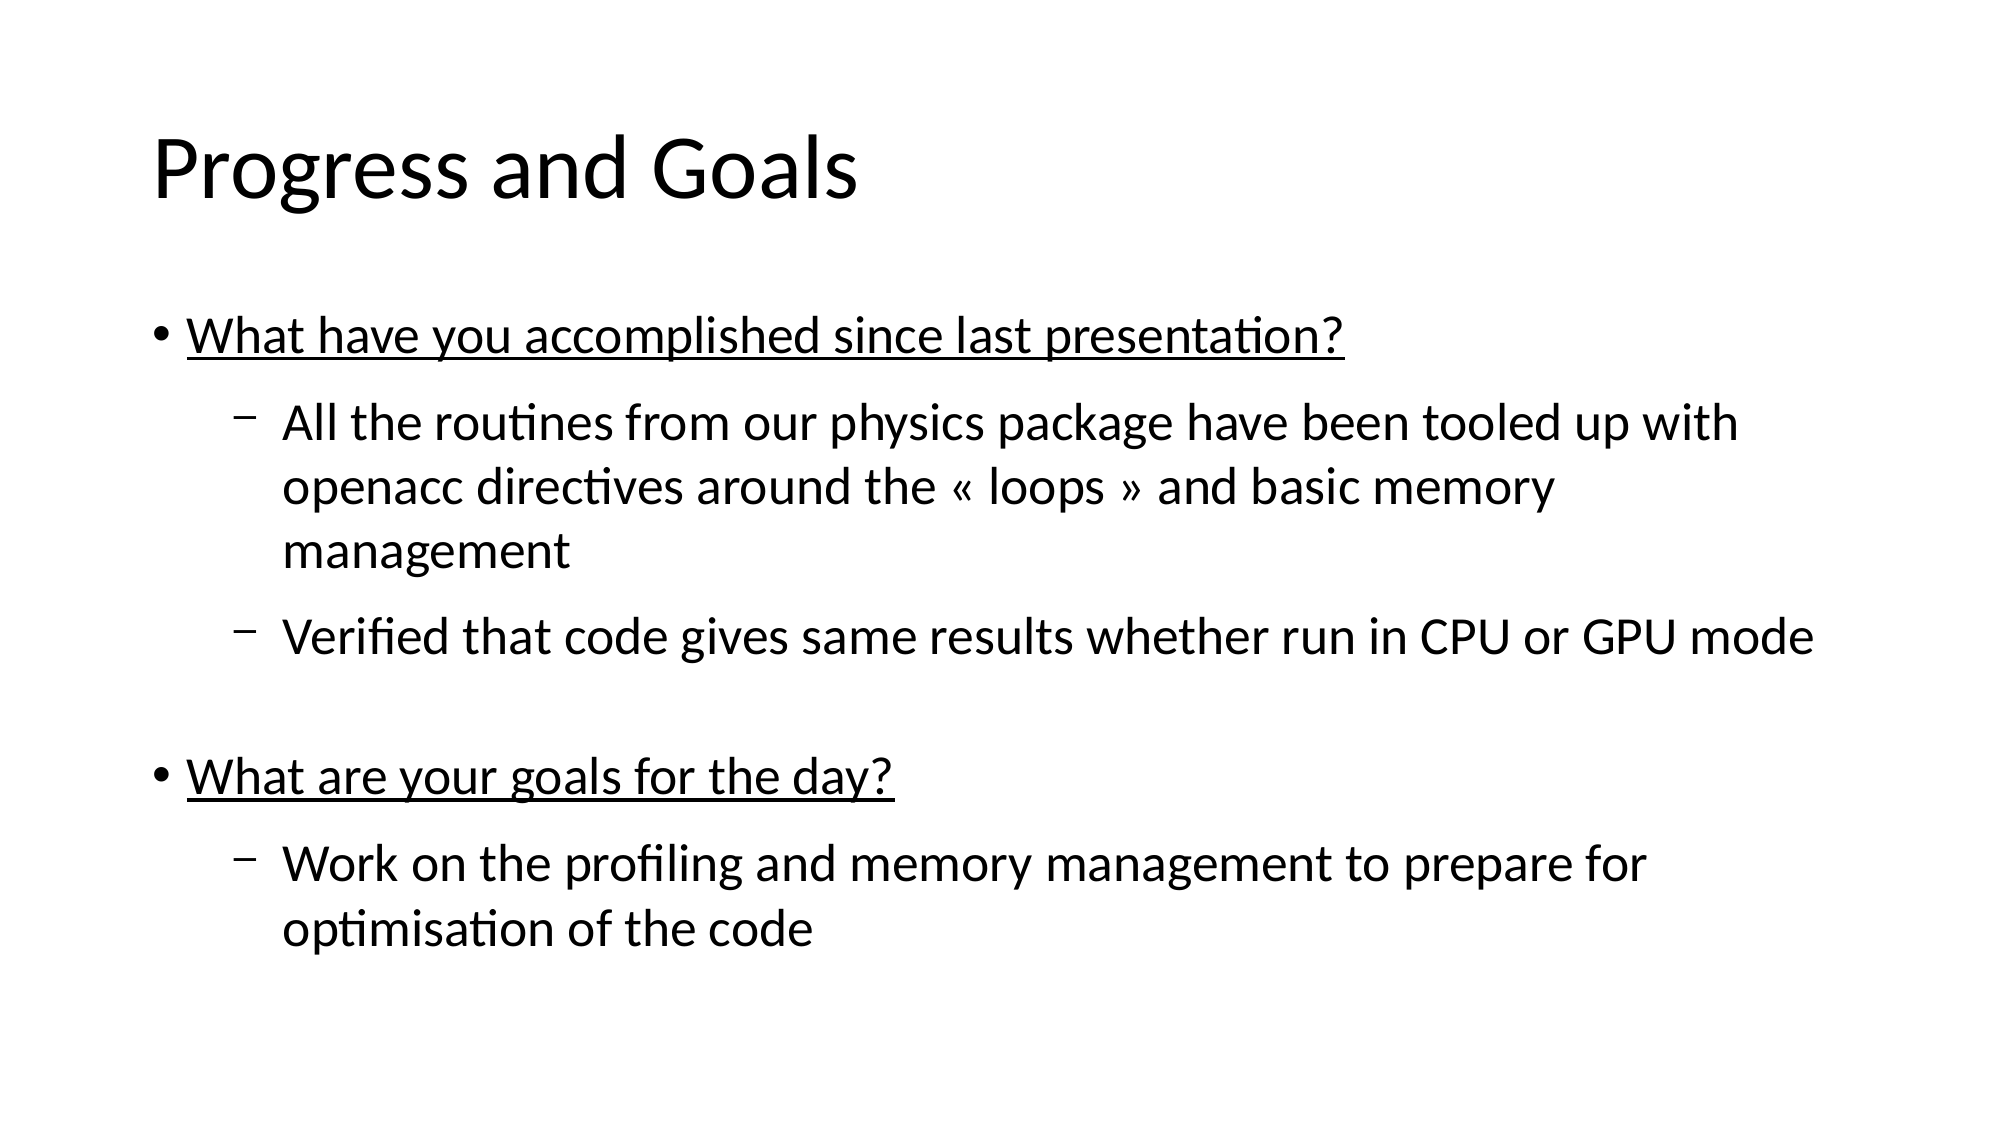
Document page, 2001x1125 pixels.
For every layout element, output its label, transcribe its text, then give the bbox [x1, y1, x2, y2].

list What have you accomplished since last presentation? All the routines from our physics package have been tooled up with openacc directives around the « loops » and basic memory management Verified that code gives same results whether run in CPU or GPU mode What are your goals for the day? Work on the profiling and memory management to prepare for optimisation of the code [137, 299, 1863, 1014]
title Progress and Goals [137, 59, 1863, 278]
